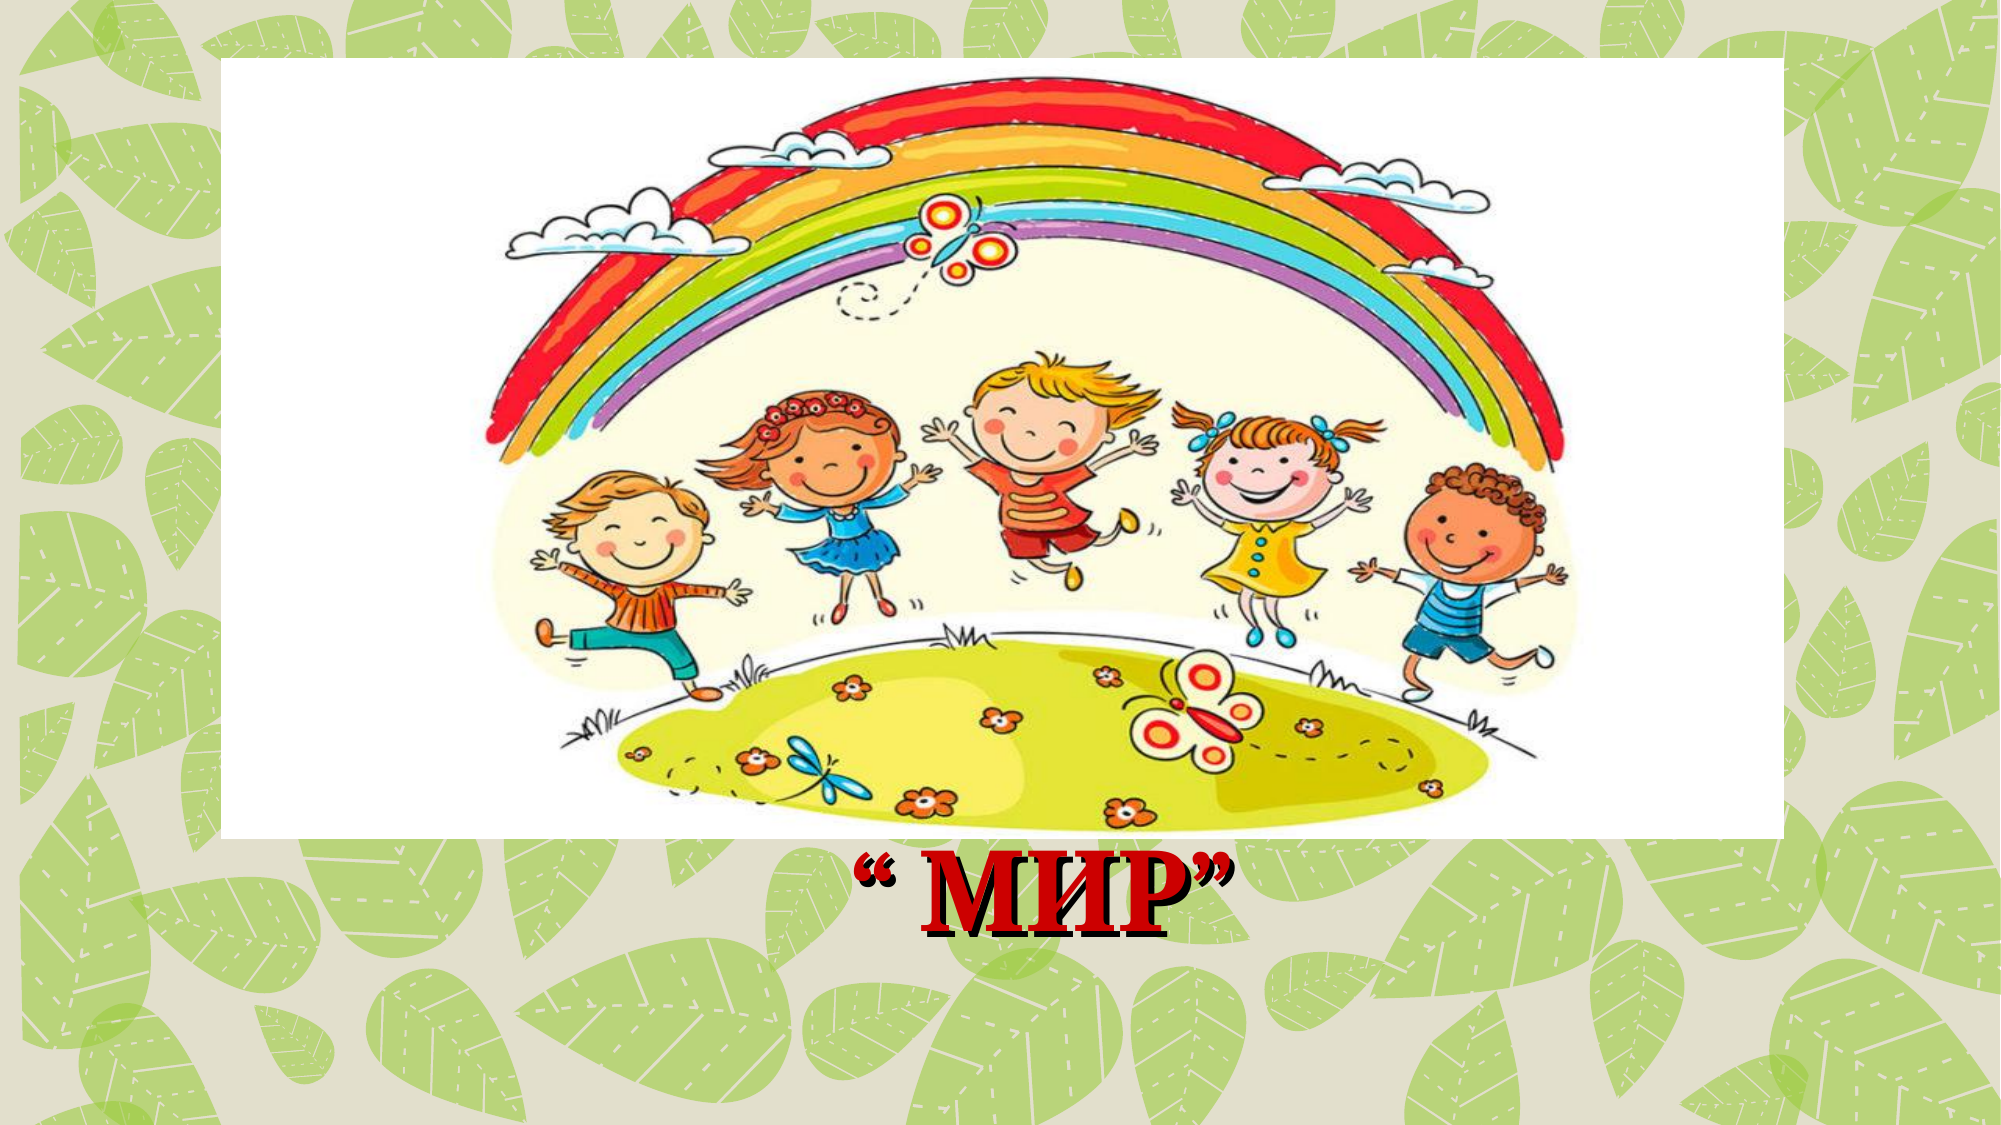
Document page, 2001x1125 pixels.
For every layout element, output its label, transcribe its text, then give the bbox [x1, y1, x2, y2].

subtitle [1240, 839, 1750, 975]
picture [221, 58, 1784, 839]
text_box “ МИР” [778, 838, 1240, 1063]
subtitle [249, 839, 778, 975]
